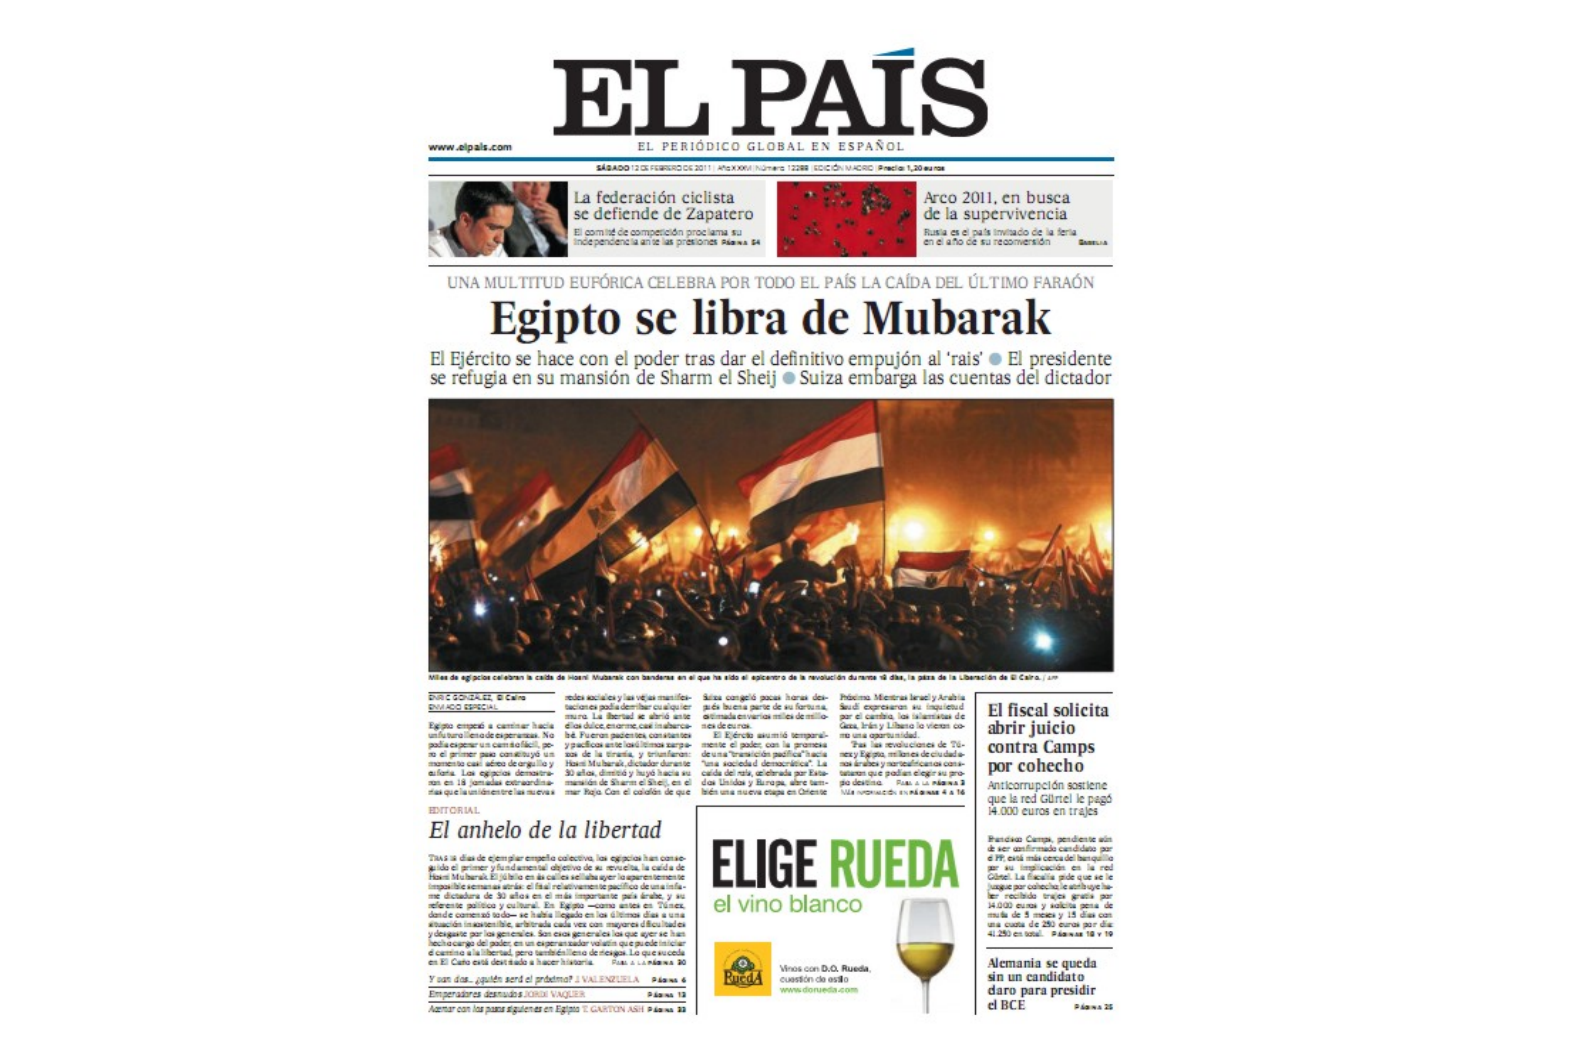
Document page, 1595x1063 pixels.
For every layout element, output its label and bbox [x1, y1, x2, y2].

picture [413, 29, 1123, 1034]
